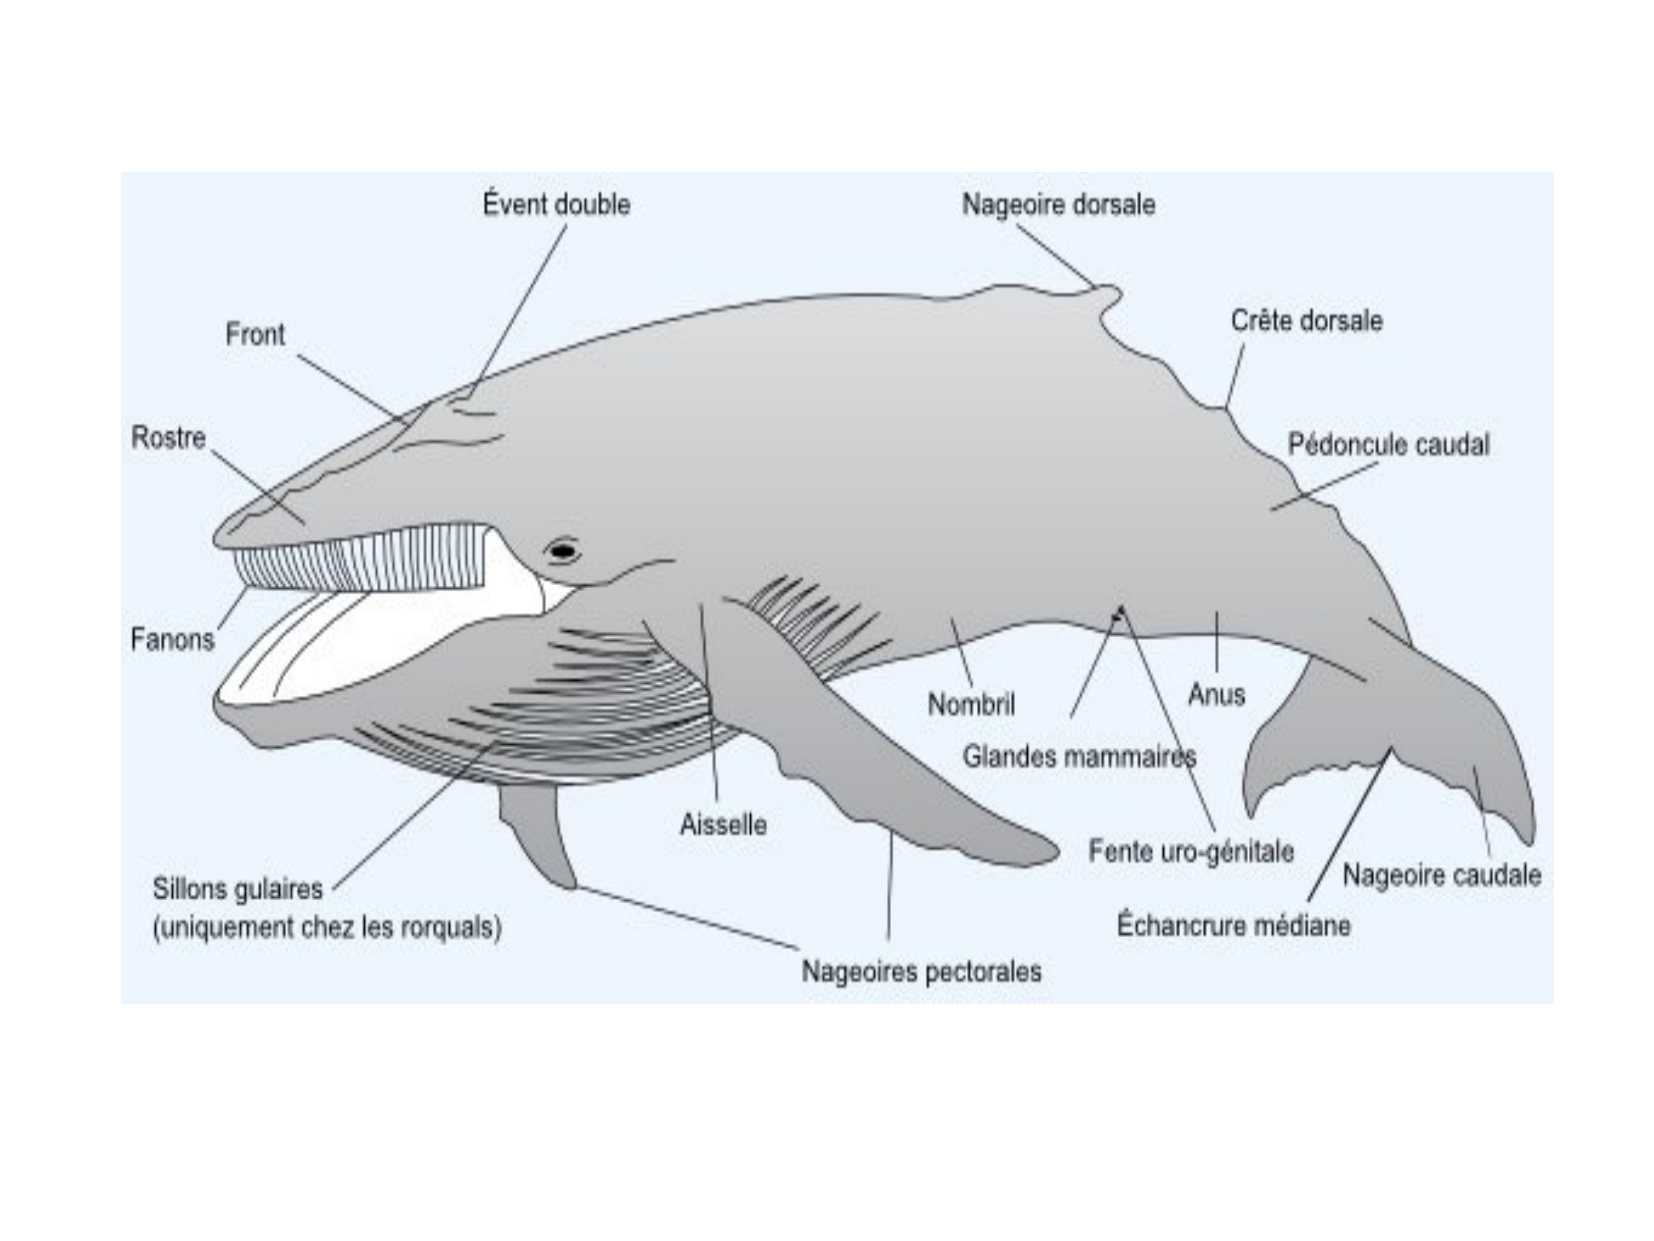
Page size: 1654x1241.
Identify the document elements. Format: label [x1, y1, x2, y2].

picture [121, 172, 1554, 1004]
